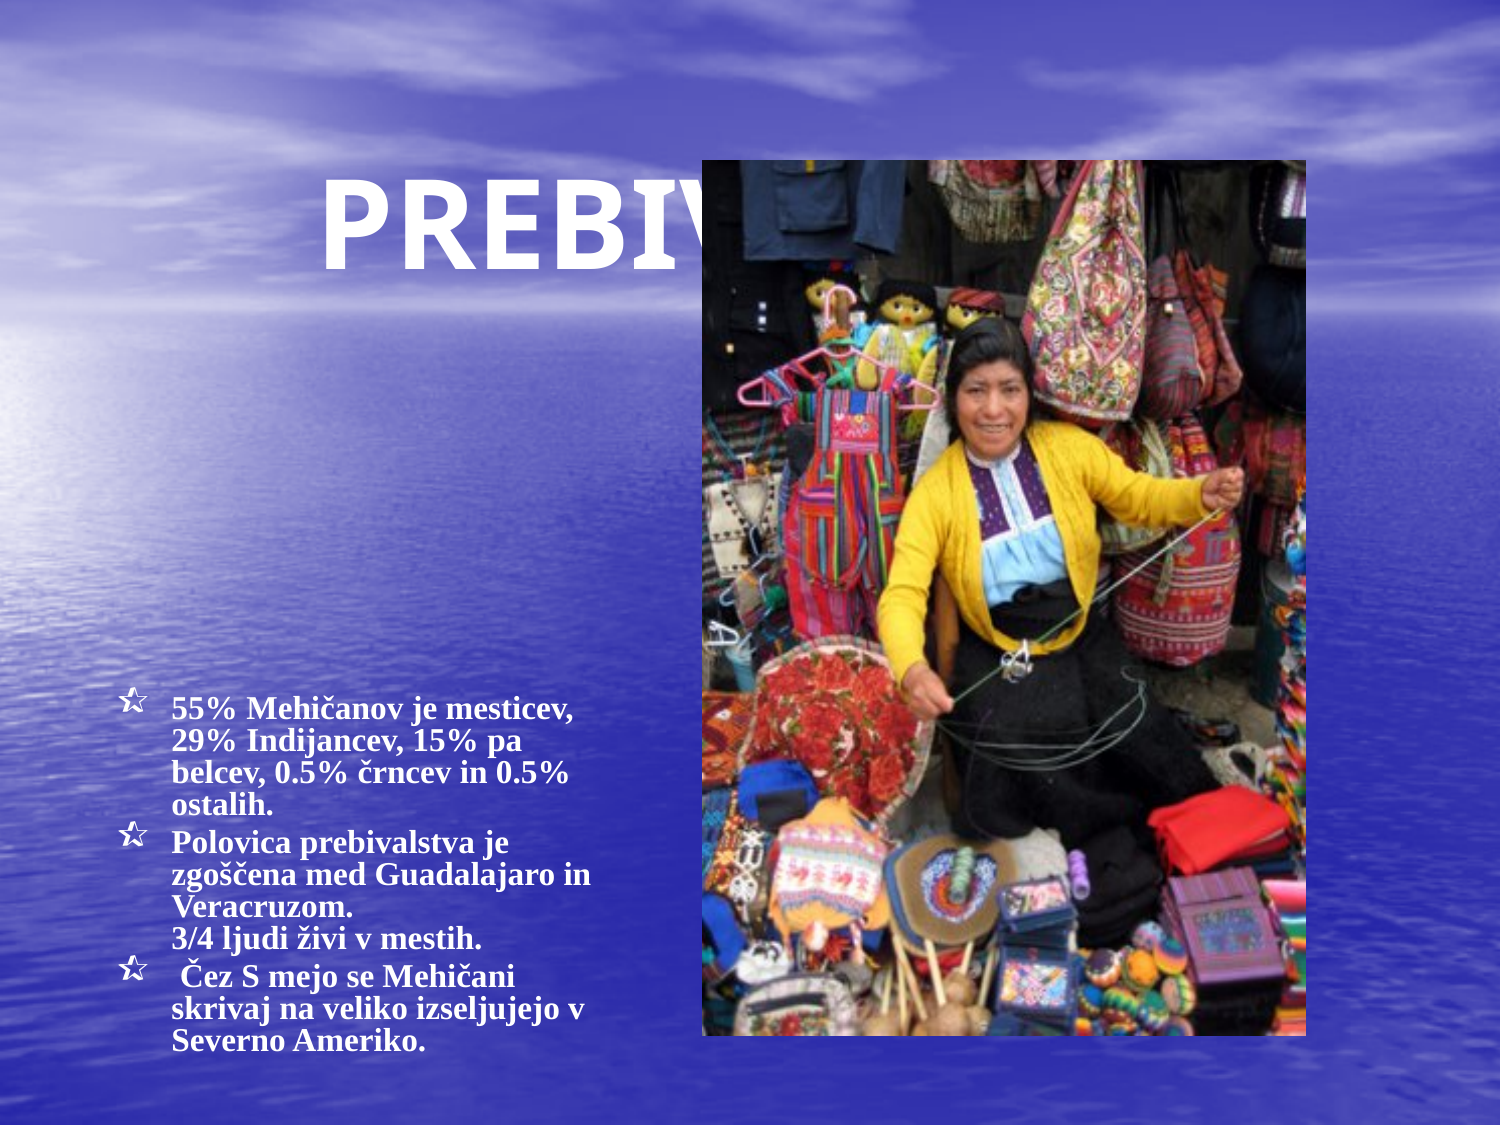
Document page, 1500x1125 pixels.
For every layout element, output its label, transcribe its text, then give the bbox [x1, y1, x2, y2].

list 55% Mehičanov je mesticev, 29% Indijancev, 15% pa belcev, 0.5% črncev in 0.5% ostalih. Polovica prebivalstva je zgoščena med Guadalajaro in Veracruzom. 3/4 ljudi živi v mestih. Čez S mejo se Mehičani skrivaj na veliko izseljujejo v Severno Ameriko. [100, 686, 621, 1125]
text_box PREBIVALSTVO [301, 137, 1148, 289]
picture [0, 0, 1500, 1125]
